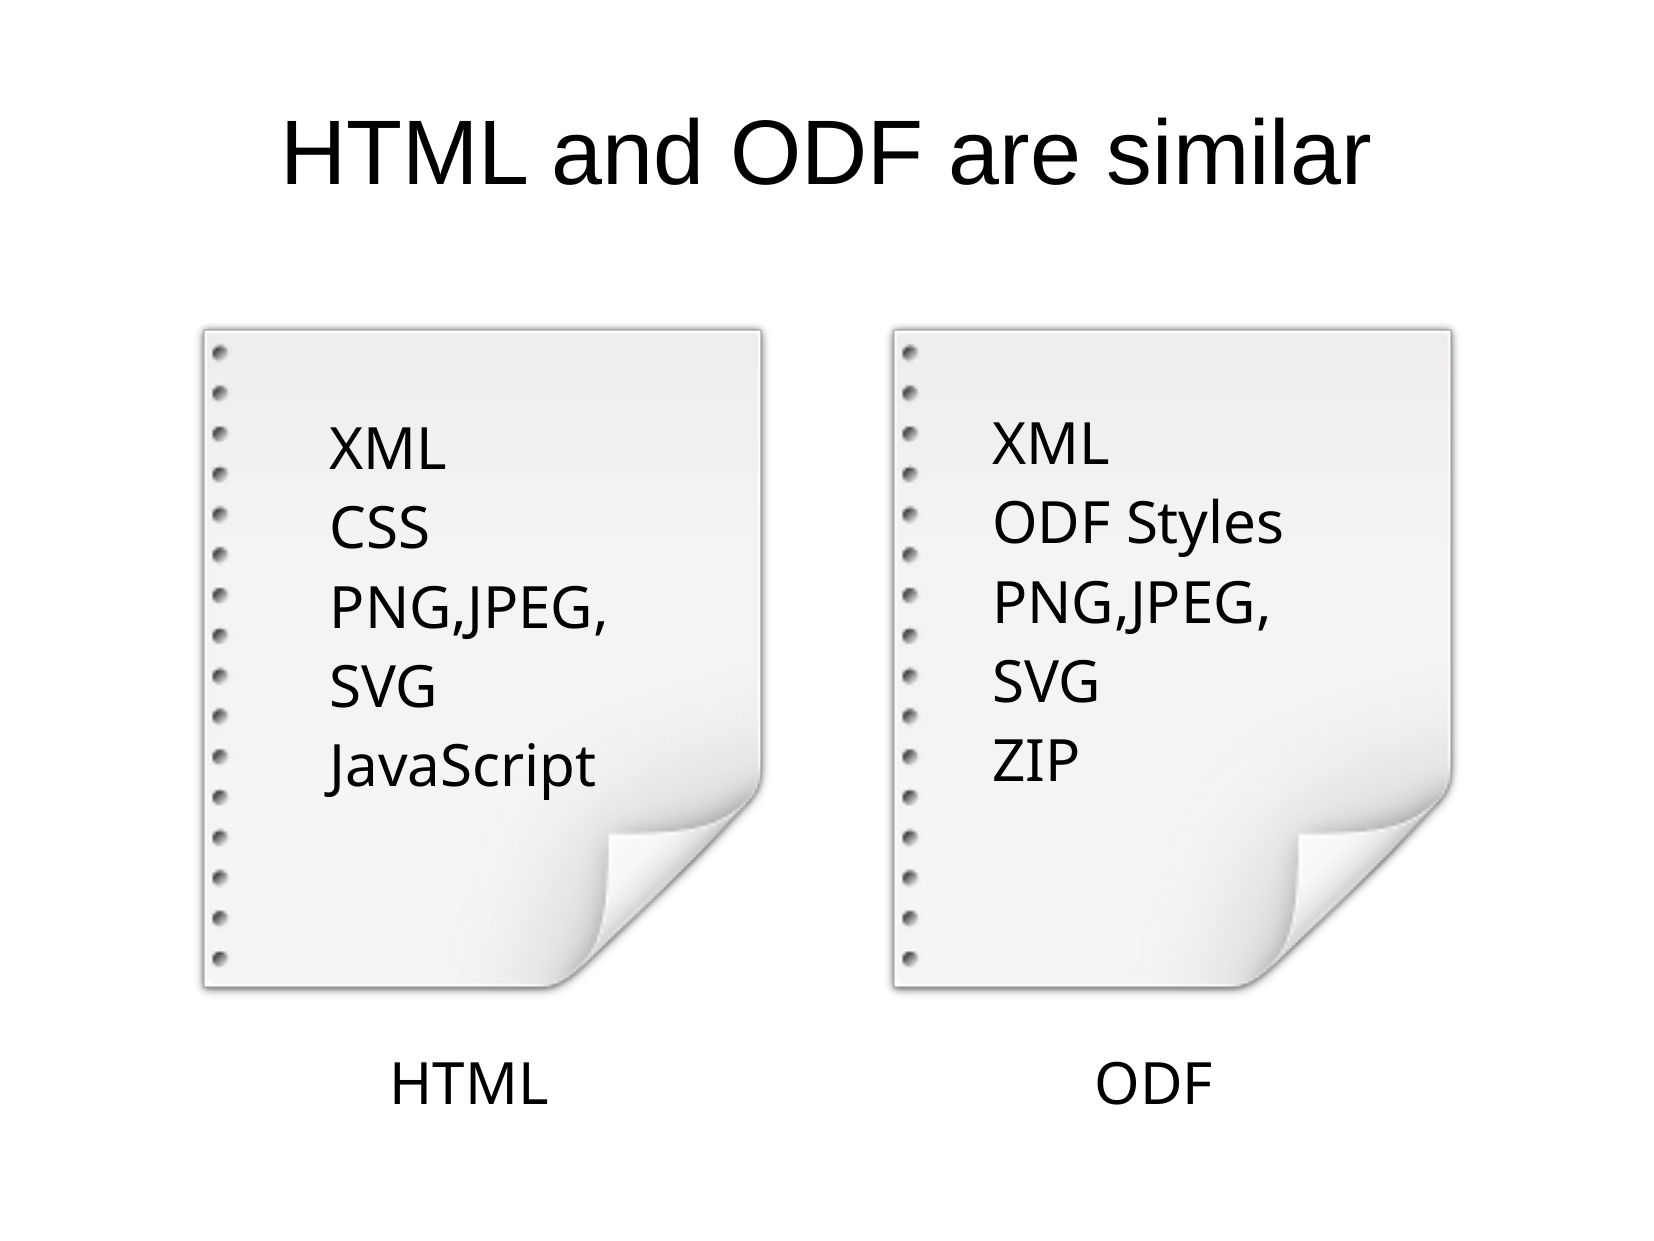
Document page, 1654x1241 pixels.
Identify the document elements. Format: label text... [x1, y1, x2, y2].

picture [105, 284, 1546, 1036]
text_box HTML and ODF are similar [82, 94, 1571, 212]
text_box HTML [375, 1035, 571, 1118]
text_box ODF [1080, 1035, 1276, 1118]
text_box XML CSS PNG,JPEG, SVG JavaScript [315, 400, 751, 754]
text_box XML ODF Styles PNG,JPEG, SVG ZIP [977, 395, 1413, 749]
